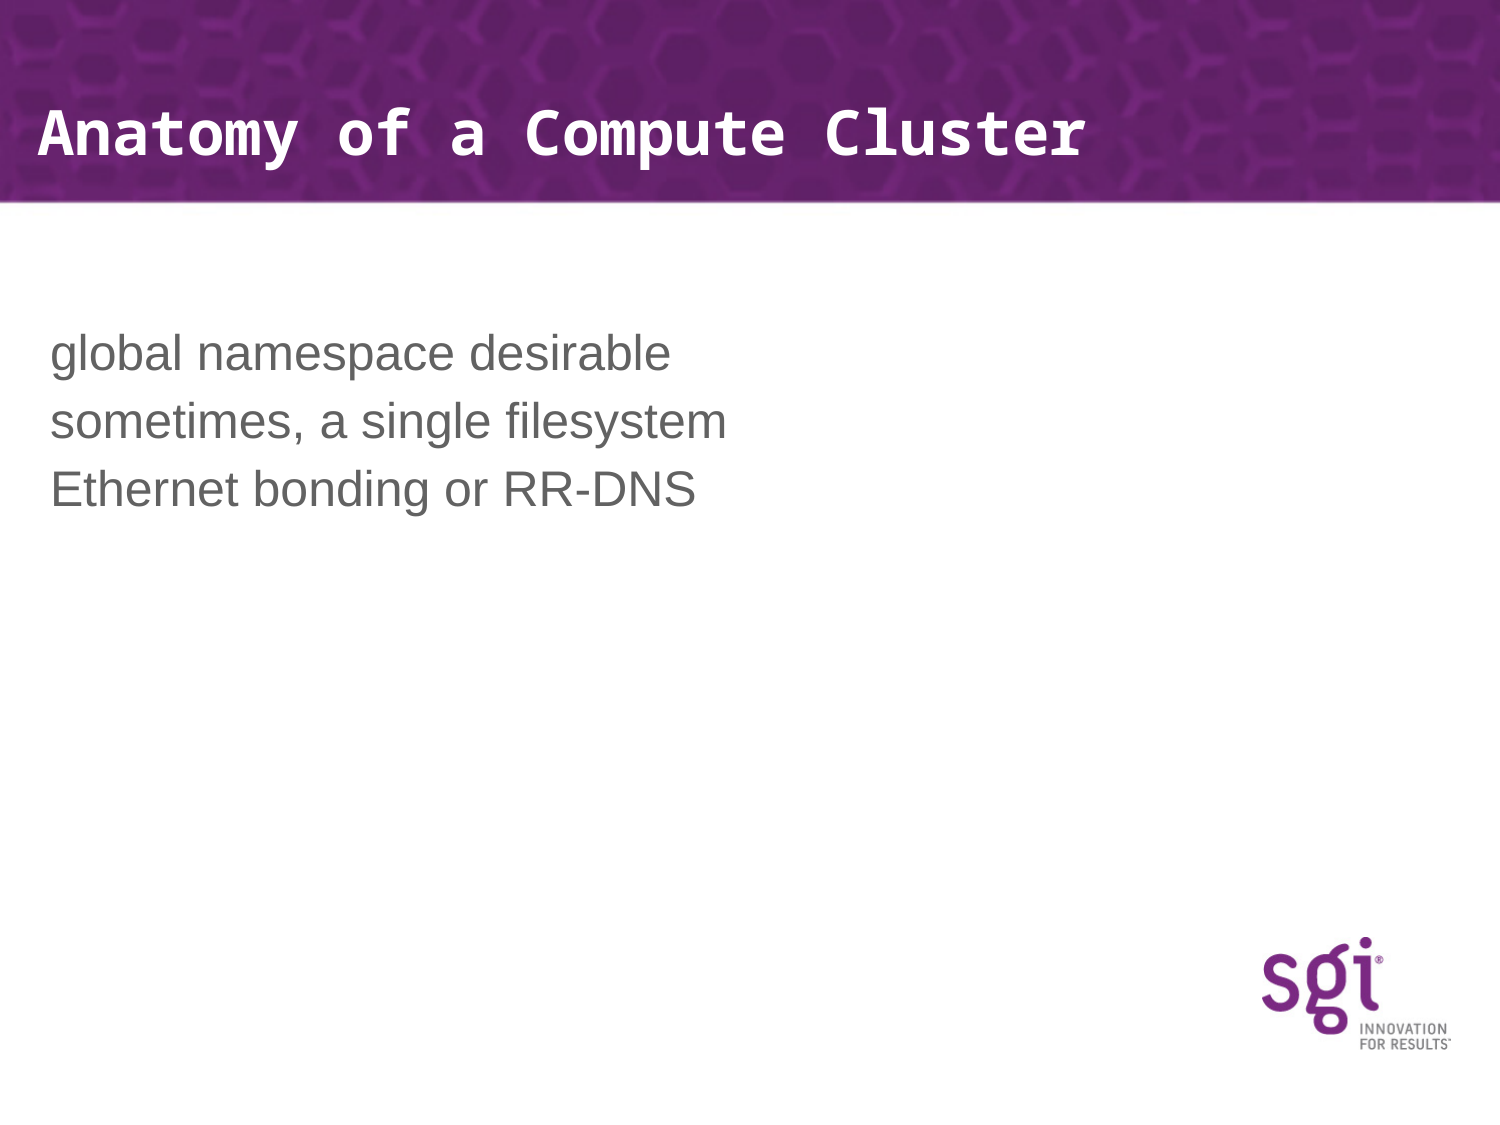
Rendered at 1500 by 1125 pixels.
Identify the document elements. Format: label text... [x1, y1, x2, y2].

list global namespace desirable sometimes, a single filesystem Ethernet bonding or RR-DNS [50, 324, 1326, 848]
title Anatomy of a Compute Cluster [37, 37, 1313, 226]
picture [0, 0, 1500, 1050]
